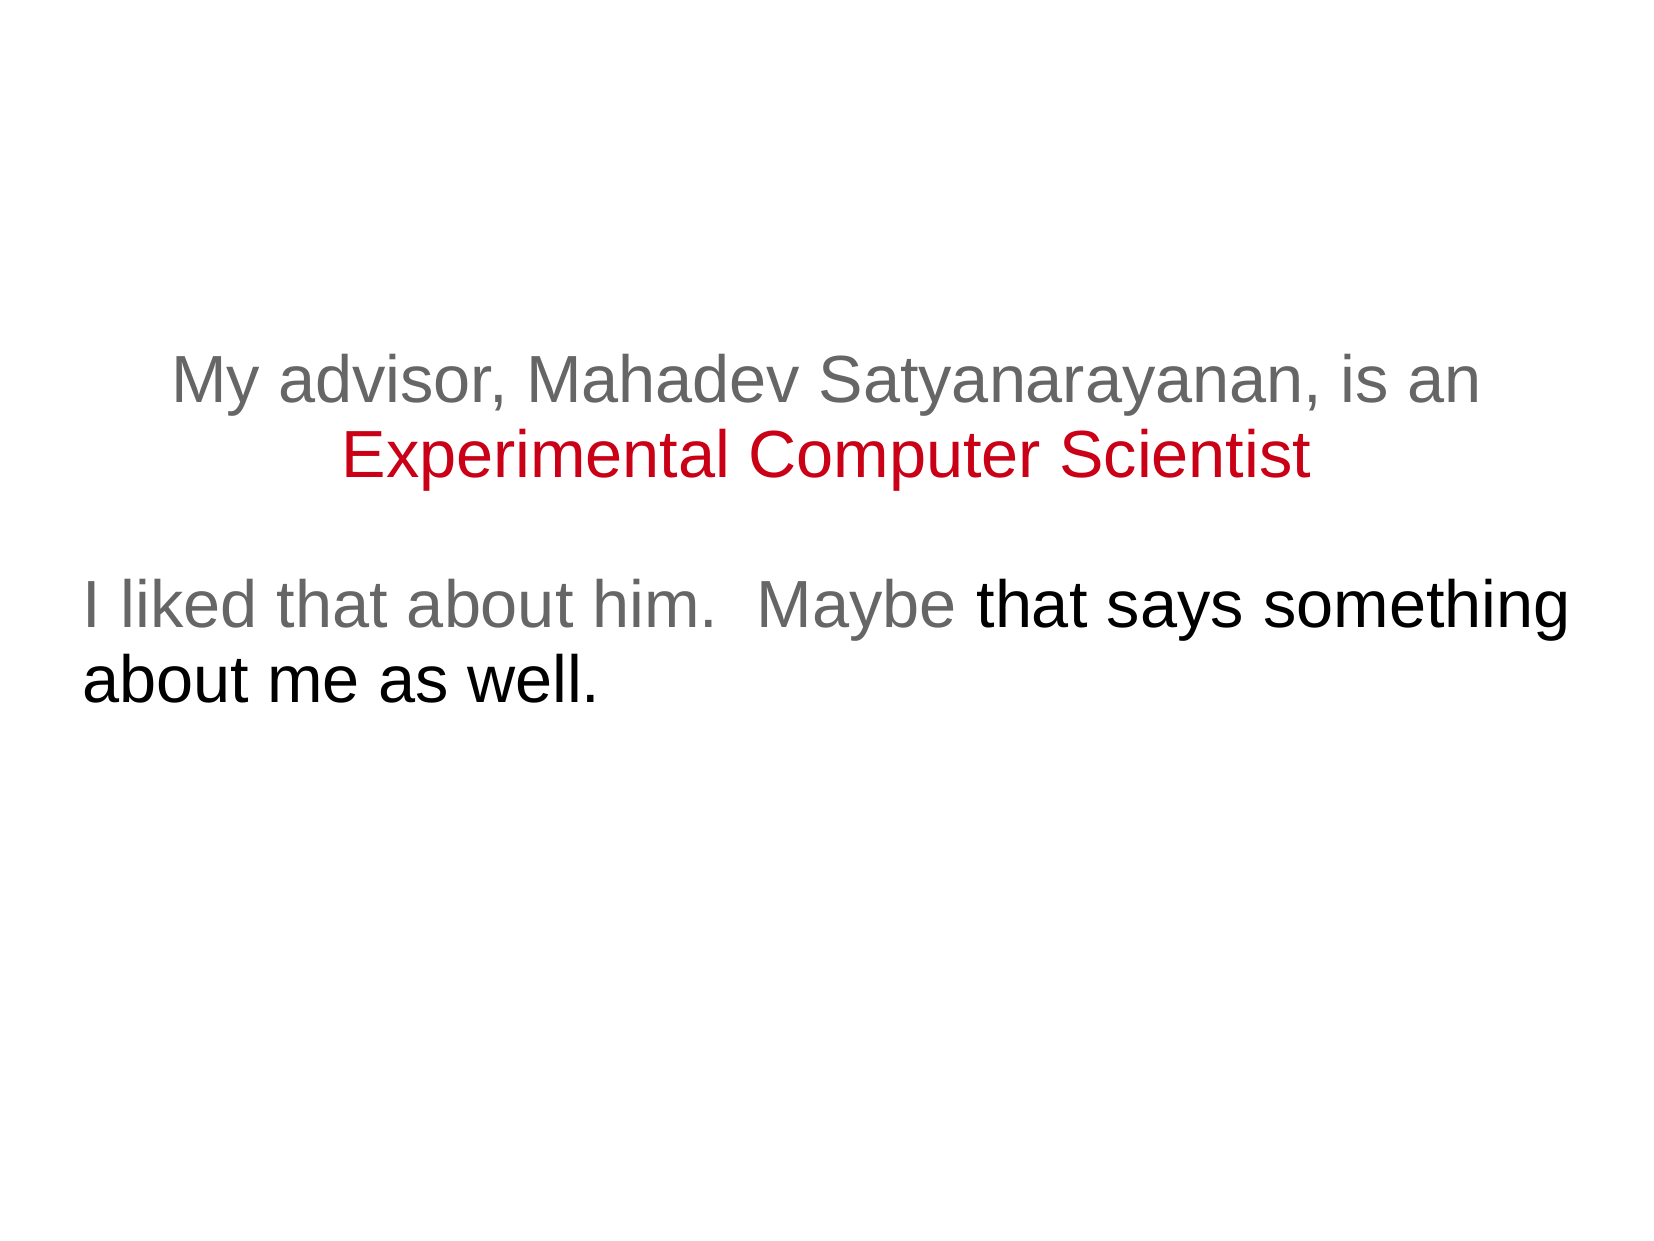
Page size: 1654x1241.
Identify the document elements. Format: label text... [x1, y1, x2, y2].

subtitle My advisor, Mahadev Satyanarayanan, is an Experimental Computer Scientist I liked that about him. Maybe that says something about me as well. [82, 56, 1571, 1102]
